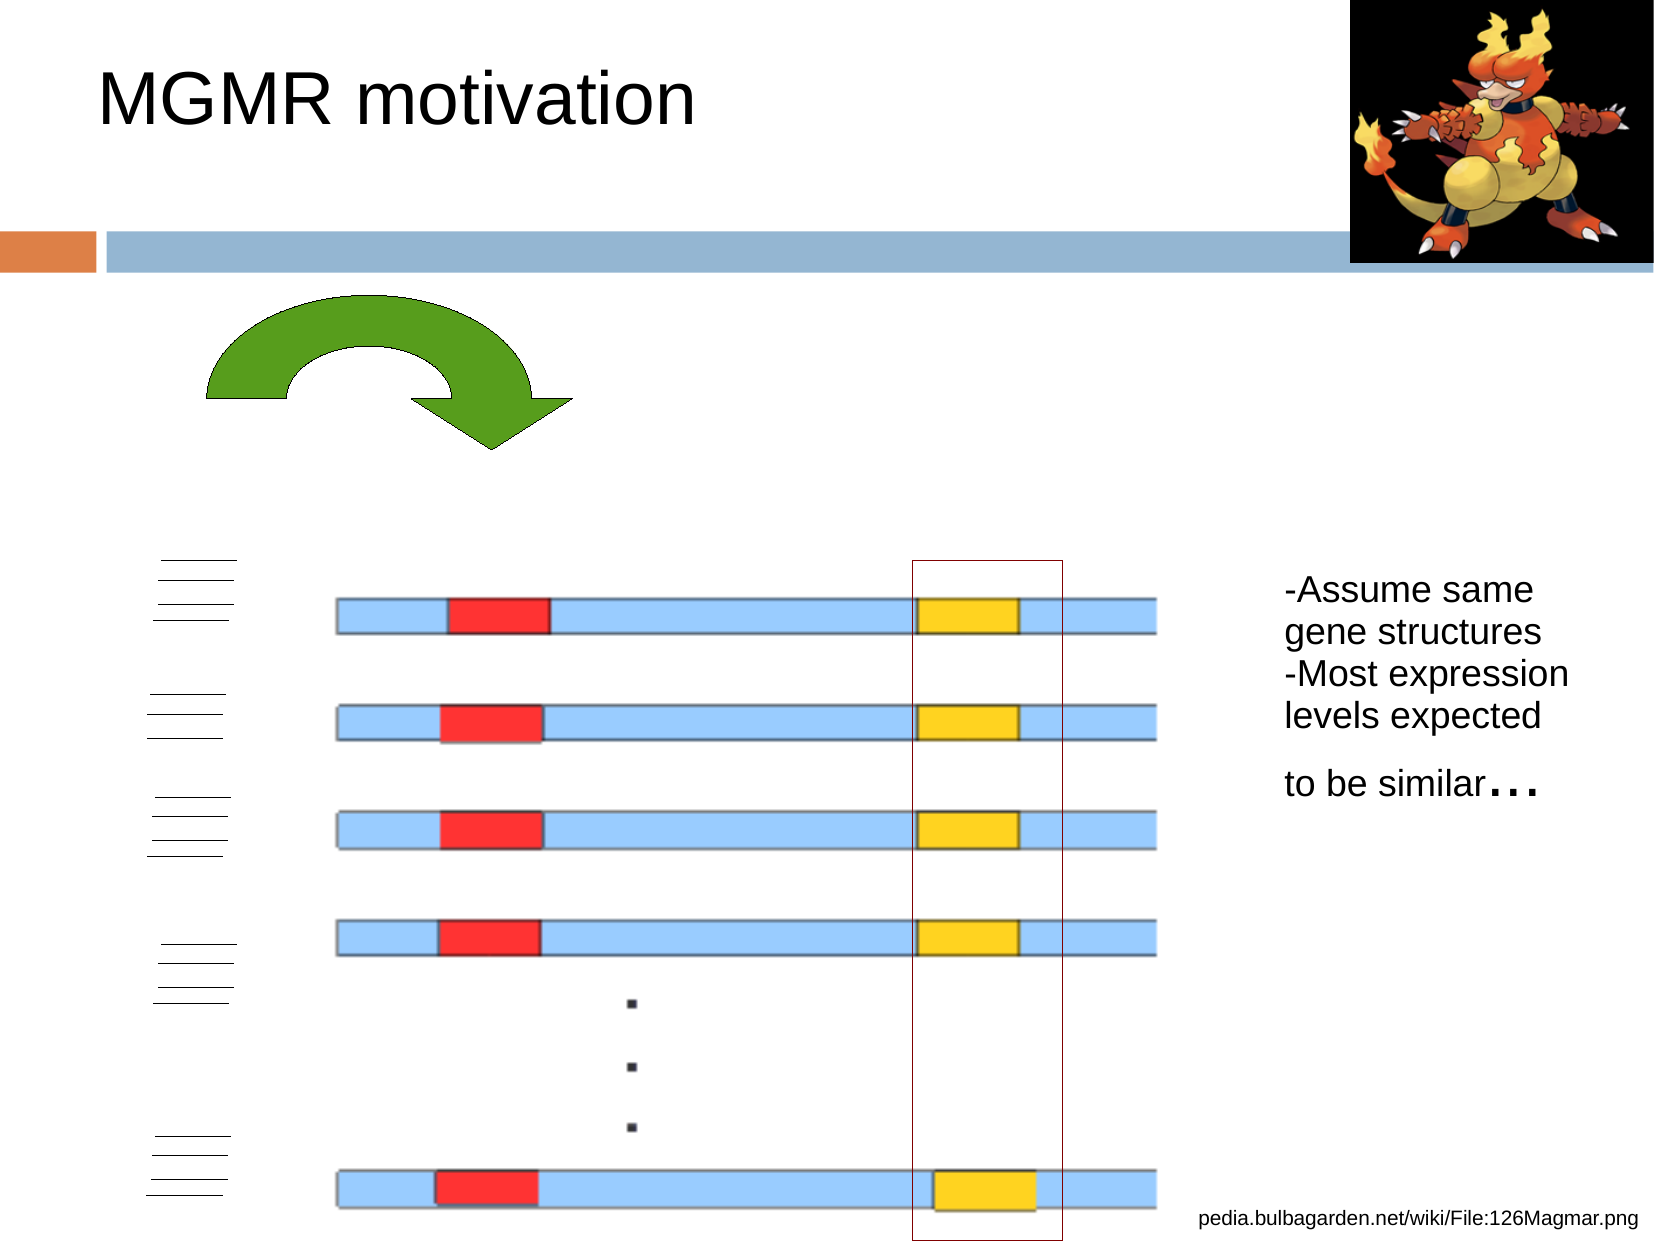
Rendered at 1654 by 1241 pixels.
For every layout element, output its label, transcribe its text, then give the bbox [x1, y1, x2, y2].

text_box MGMR motivation [82, 49, 1350, 257]
picture [913, 590, 1062, 1239]
text_box -Assume same gene structures -Most expression levels expected to be similar... [1269, 561, 1595, 819]
text_box [206, 295, 573, 450]
picture [324, 590, 912, 1239]
text_box Cartoon: http://bulbapedia.bulbagarden.net/wiki/File:126Magmar.png [1199, 1199, 1654, 1238]
picture [1350, 0, 1654, 263]
picture [1063, 590, 1199, 1239]
